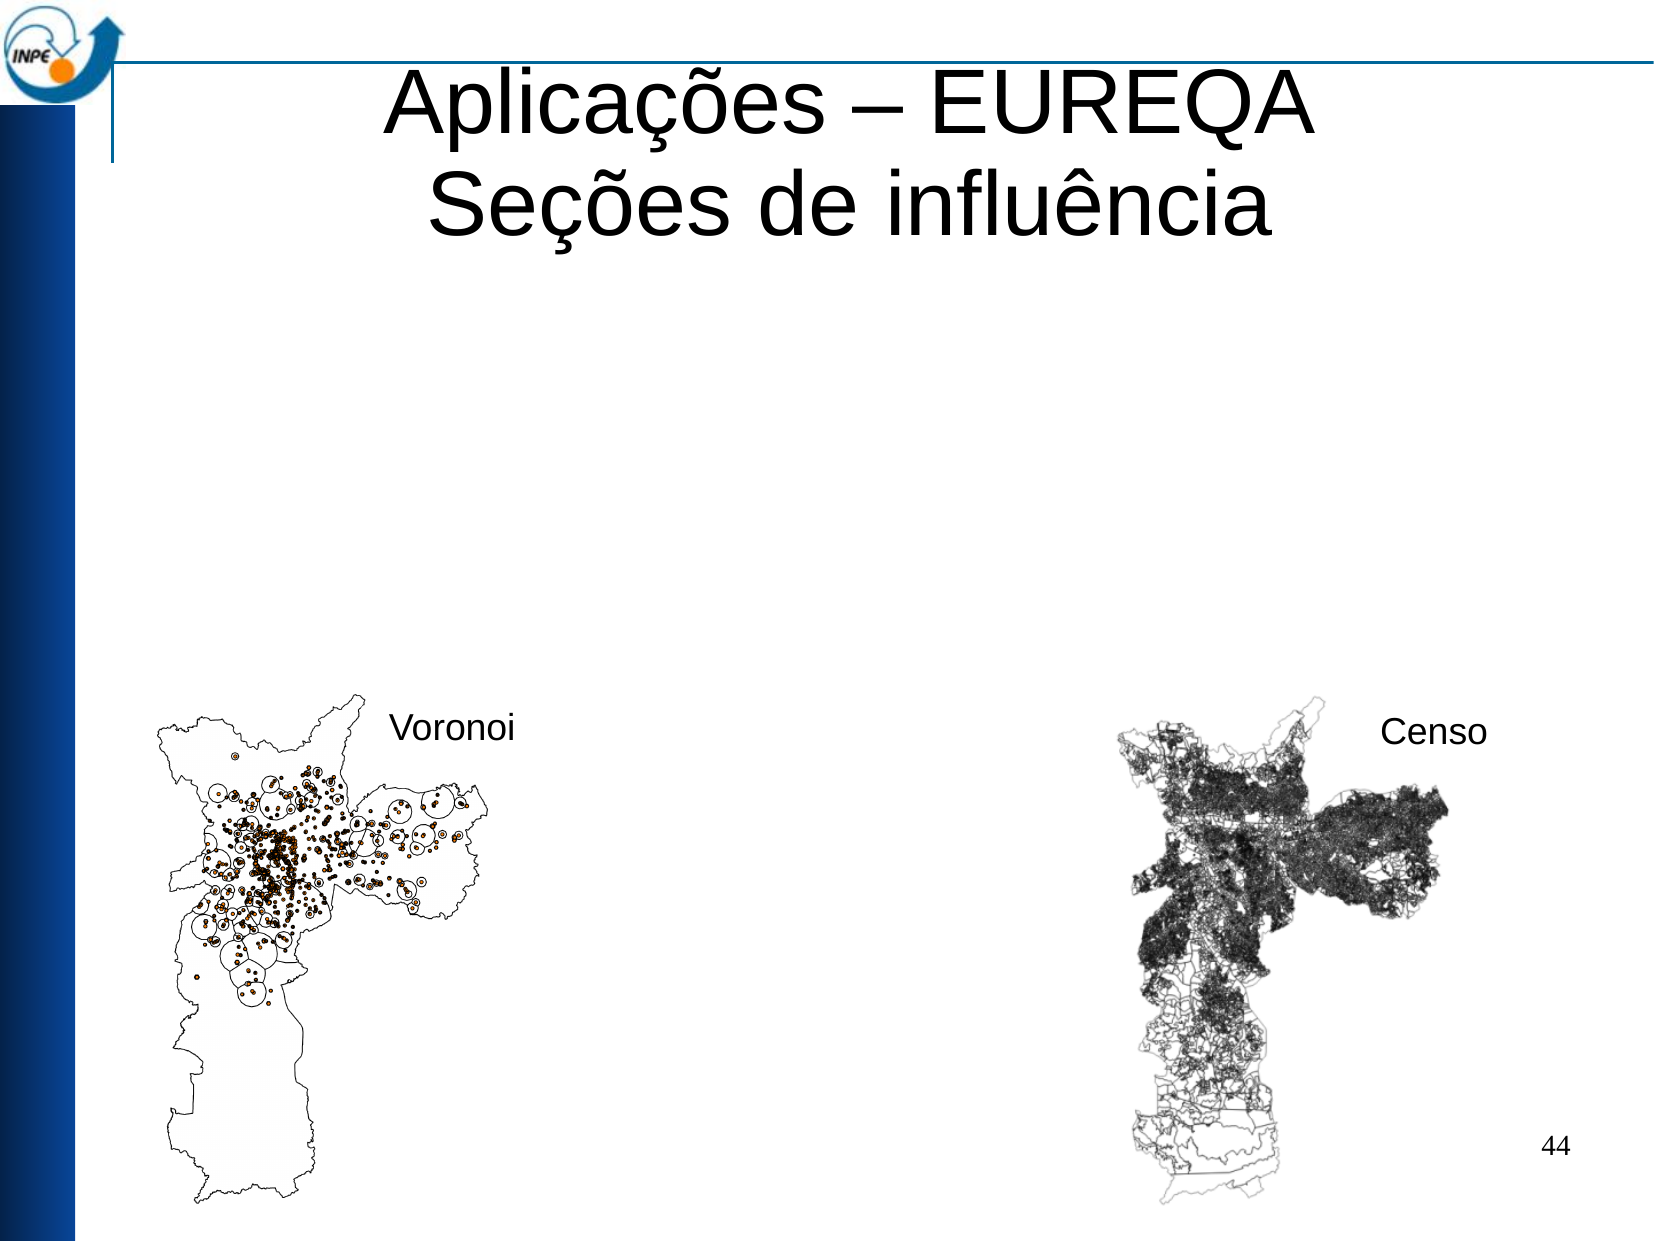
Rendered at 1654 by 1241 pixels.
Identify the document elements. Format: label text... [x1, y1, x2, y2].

text_box Voronoi [498, 699, 531, 757]
picture [1110, 684, 1454, 1217]
picture [141, 684, 498, 1217]
text_box Censo [1365, 703, 1503, 761]
title Aplicações – EUREQA Seções de influência [82, 49, 1619, 257]
picture [0, 0, 126, 105]
